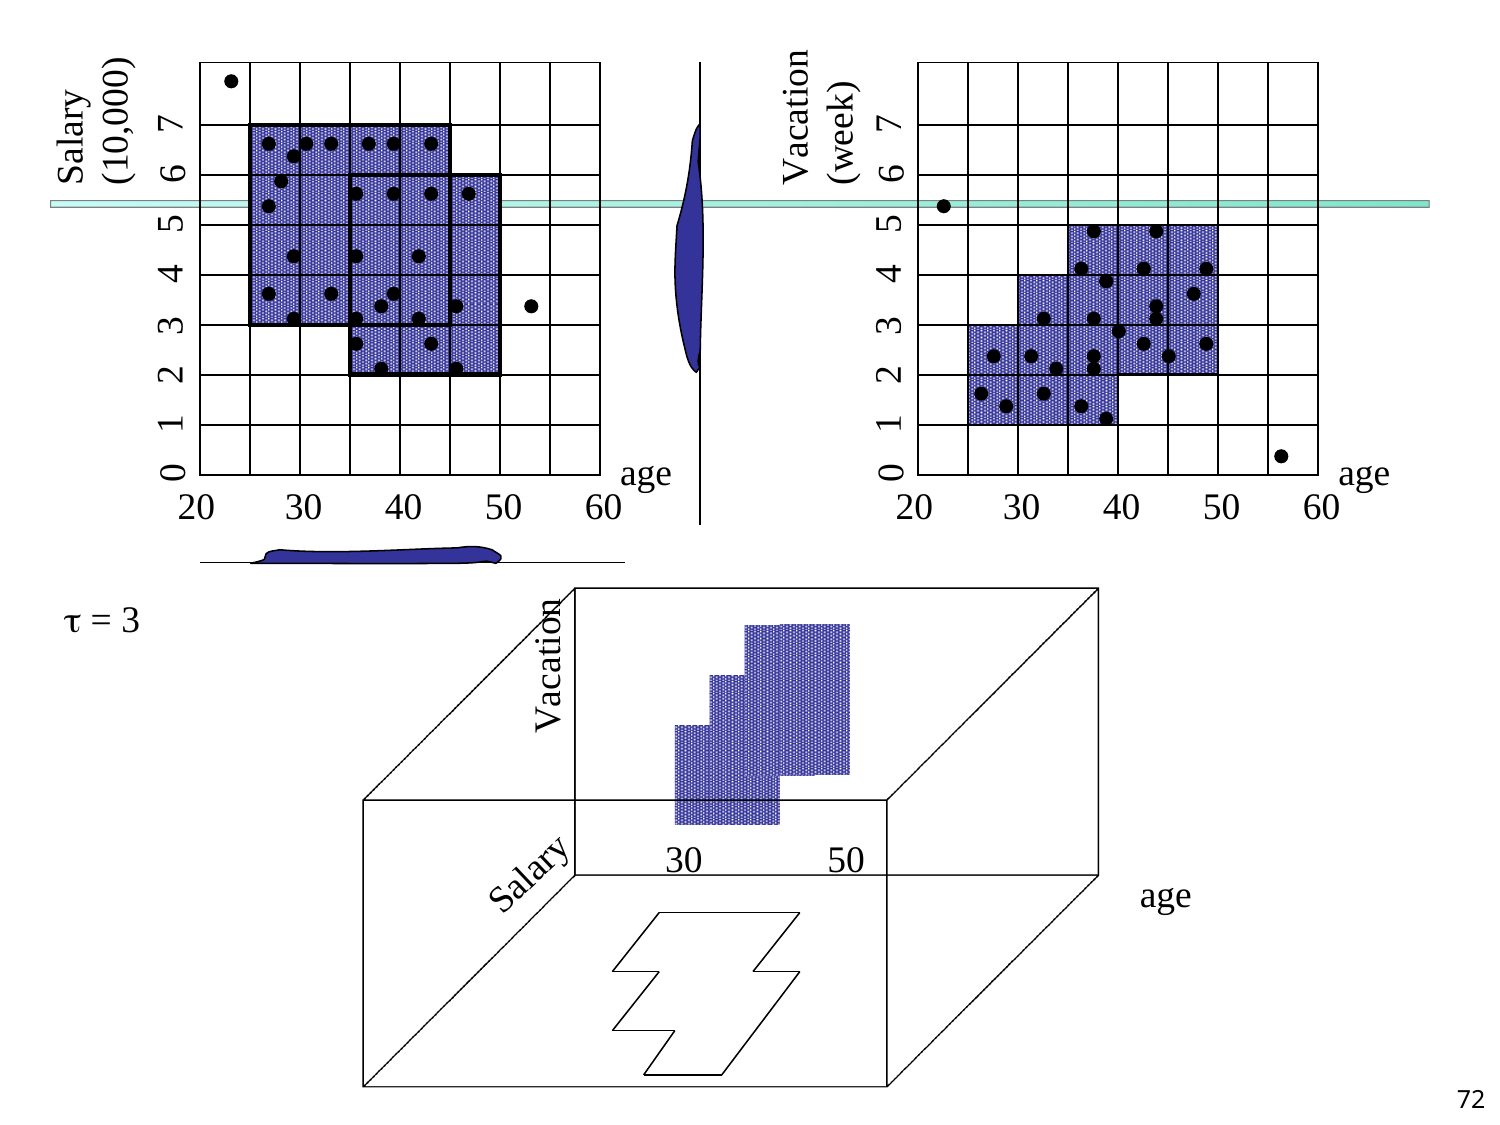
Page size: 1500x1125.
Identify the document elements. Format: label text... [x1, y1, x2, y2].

text_box [252, 127, 349, 224]
text_box Salary (10,000) [37, 26, 143, 201]
text_box [252, 226, 348, 274]
text_box [352, 177, 400, 224]
text_box 50 [1188, 474, 1256, 536]
text_box [401, 177, 448, 224]
text_box 7 [868, 99, 917, 149]
text_box [351, 127, 400, 173]
text_box [452, 226, 498, 274]
text_box 60 [1288, 474, 1356, 536]
text_box 6 [868, 149, 919, 199]
text_box [1275, 450, 1288, 463]
text_box [401, 327, 449, 373]
text_box [352, 327, 399, 373]
text_box [401, 127, 448, 173]
text_box 20 [162, 474, 230, 536]
text_box Vacation [514, 574, 576, 749]
text_box [674, 123, 704, 373]
text_box 4 [855, 250, 917, 299]
text_box 60 [570, 474, 638, 536]
text_box [352, 226, 399, 274]
text_box [1019, 326, 1067, 424]
text_box [674, 801, 780, 825]
text_box 3 [137, 301, 198, 350]
text_box 2 [137, 351, 198, 400]
text_box 30 [988, 474, 1056, 536]
text_box 60 [608, 501, 617, 518]
text_box 40 [369, 474, 438, 536]
text_box age [1323, 439, 1406, 501]
text_box 20 [880, 474, 949, 536]
text_box 30 [270, 474, 338, 536]
text_box Vacation(week) [762, 26, 868, 201]
text_box 40 [1088, 474, 1156, 536]
text_box 60 [1326, 501, 1335, 518]
text_box 5 [855, 200, 917, 249]
text_box [252, 276, 348, 323]
text_box [450, 326, 498, 373]
text_box [250, 546, 501, 564]
text_box [401, 226, 448, 274]
text_box [1019, 276, 1067, 325]
text_box [937, 199, 951, 213]
text_box 4 [137, 250, 198, 299]
text_box 5 [137, 200, 198, 249]
text_box 6 [139, 149, 201, 199]
text_box <number> [1187, 1062, 1500, 1125]
text_box  = 3 [49, 587, 226, 648]
text_box 1 [855, 400, 917, 449]
text_box 2 [855, 351, 917, 400]
text_box 50 [470, 474, 538, 536]
text_box [525, 299, 538, 313]
text_box [674, 624, 850, 800]
text_box [452, 276, 498, 324]
text_box 0 [858, 448, 919, 498]
text_box [1169, 226, 1217, 324]
text_box age [605, 439, 688, 501]
text_box 20 [201, 496, 210, 518]
text_box 30 [650, 827, 718, 888]
text_box 50 [812, 827, 880, 888]
text_box [352, 276, 400, 323]
text_box [1069, 224, 1117, 325]
text_box 7 [137, 99, 198, 149]
text_box 1 [137, 400, 198, 449]
text_box [301, 176, 348, 224]
text_box 3 [855, 301, 917, 350]
text_box [969, 376, 1017, 424]
text_box [1069, 224, 1217, 426]
text_box 0 [139, 448, 201, 498]
text_box [401, 276, 448, 323]
text_box age [1125, 862, 1208, 923]
text_box [452, 177, 498, 224]
text_box Salary [460, 798, 603, 937]
text_box [225, 75, 238, 88]
text_box 20 [919, 496, 928, 518]
text_box [969, 326, 1017, 374]
